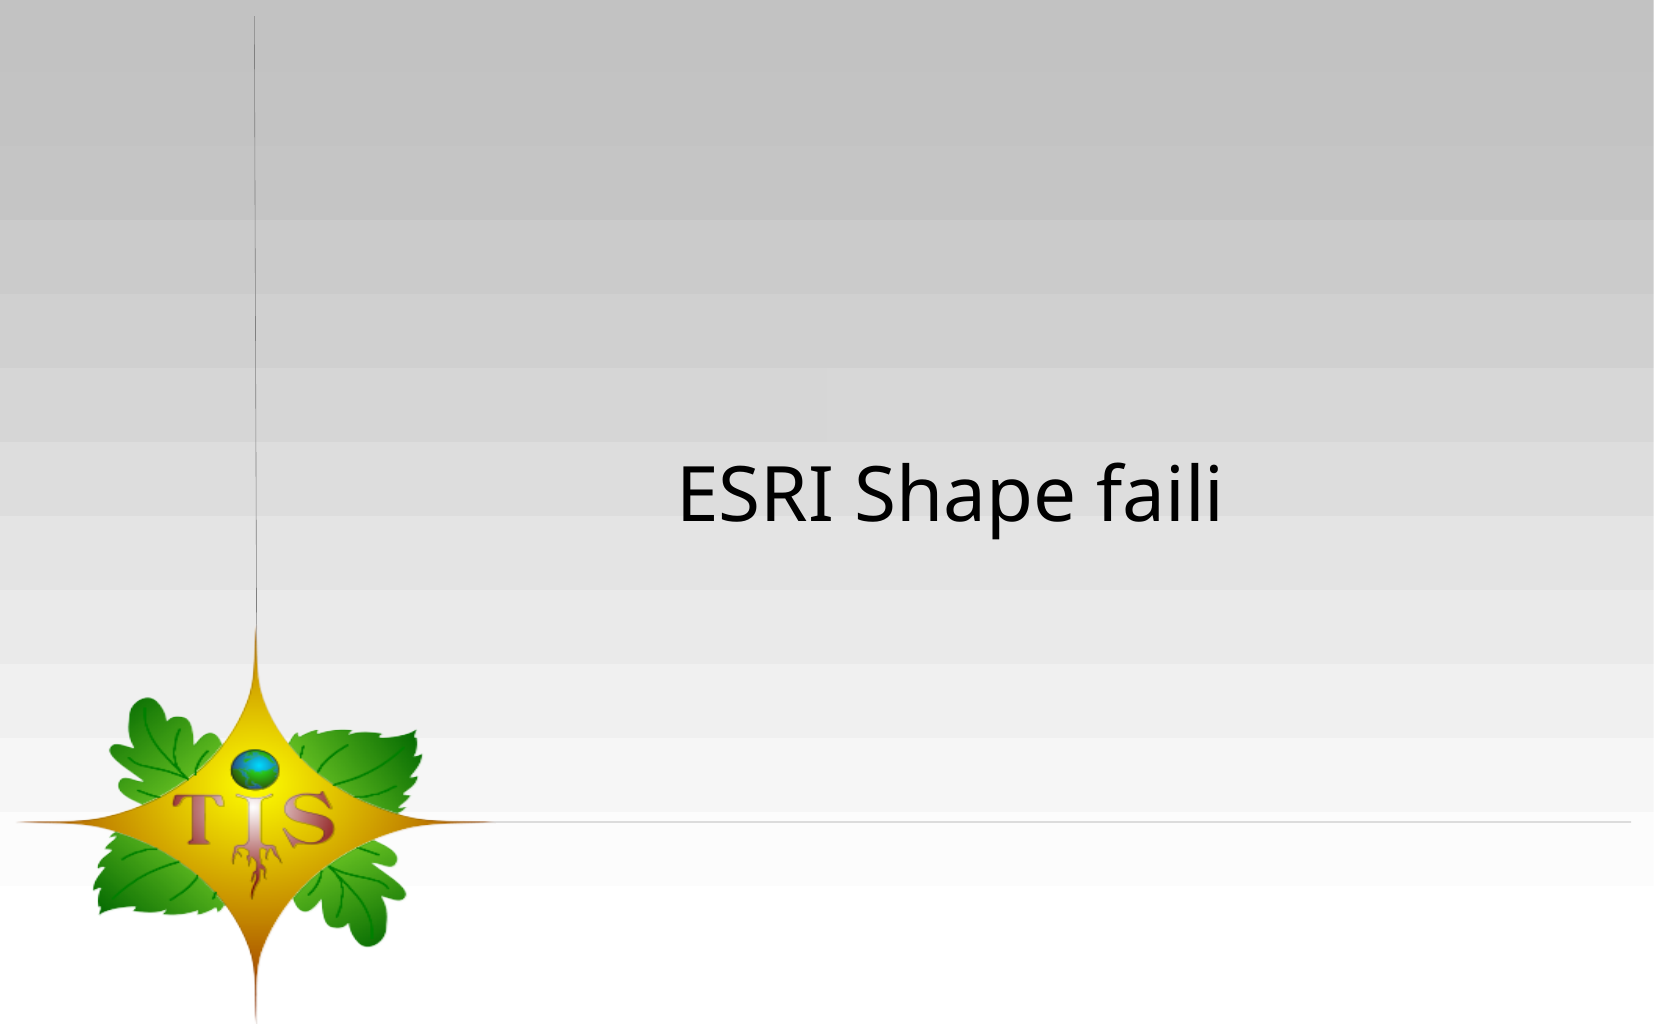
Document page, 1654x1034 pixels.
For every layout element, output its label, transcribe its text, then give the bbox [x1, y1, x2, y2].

picture [0, 0, 1654, 1034]
title ESRI Shape faili [295, 276, 1607, 708]
